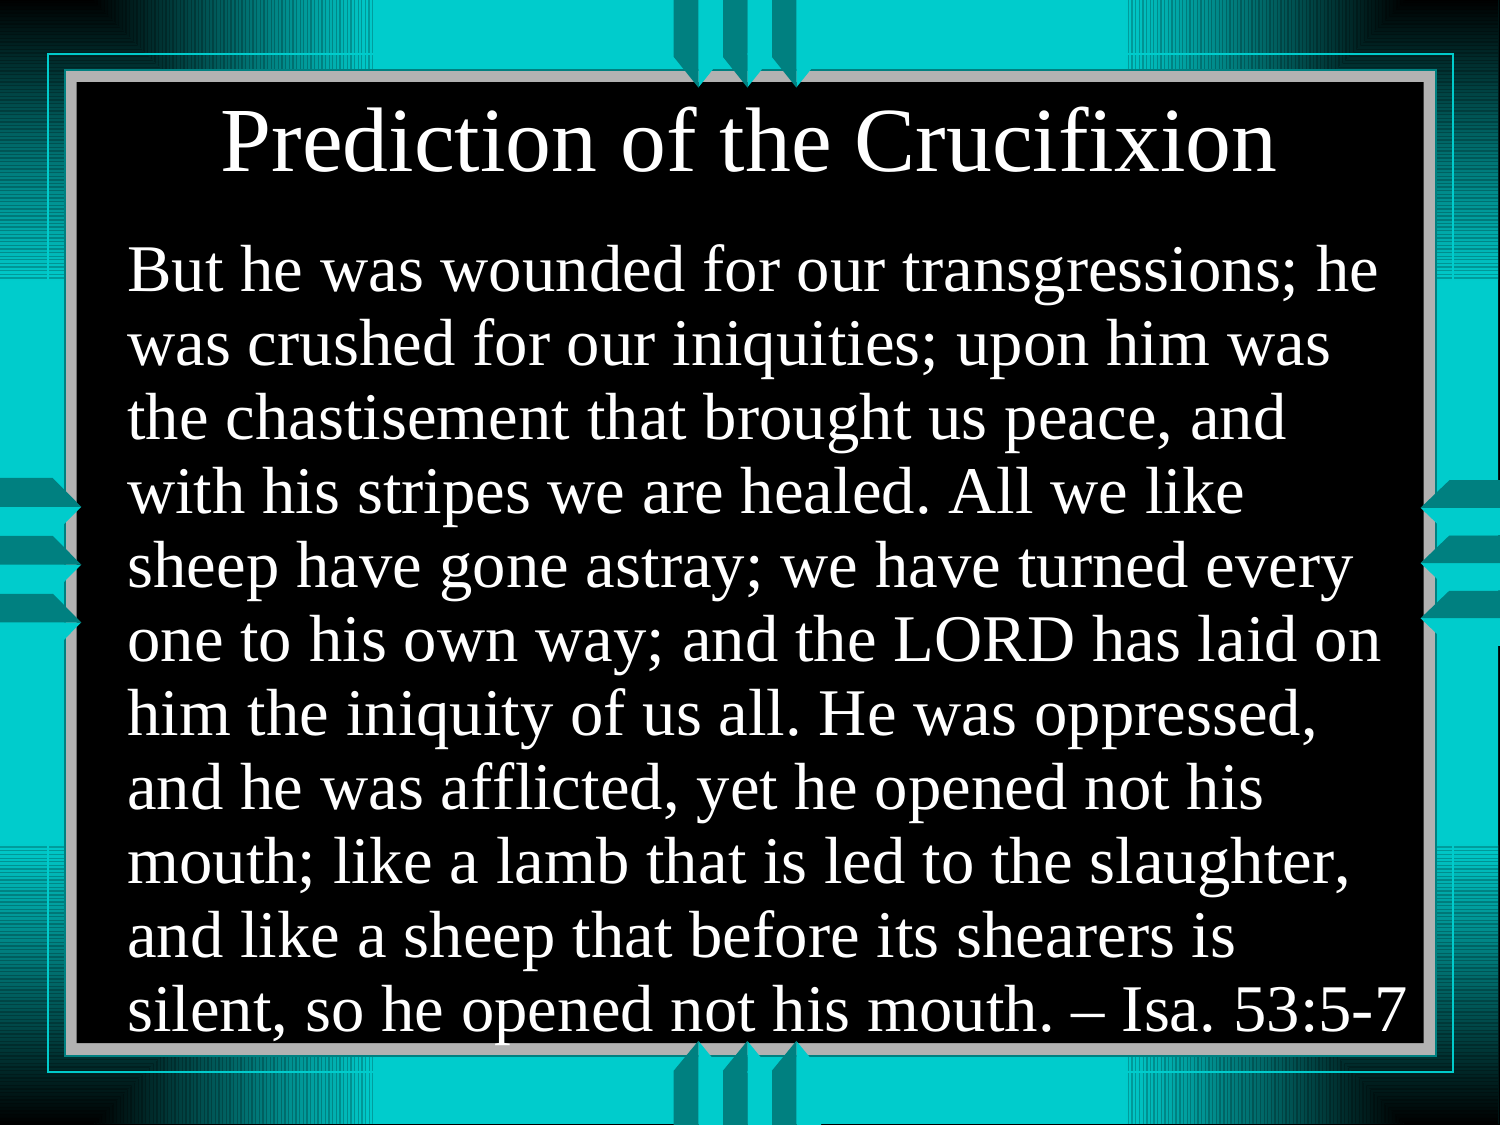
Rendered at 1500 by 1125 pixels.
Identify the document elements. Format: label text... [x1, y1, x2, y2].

title Prediction of the Crucifixion [112, 46, 1388, 224]
text_box But he was wounded for our transgressions; he was crushed for our iniquities; upon him was the chastisement that brought us peace, and with his stripes we are healed. All we like sheep have gone astray; we have turned every one to his own way; and the LORD has laid on him the iniquity of us all. He was oppressed, and he was afflicted, yet he opened not his mouth; like a lamb that is led to the slaughter, and like a sheep that before its shearers is silent, so he opened not his mouth. – Isa. 53:5-7 [112, 224, 1426, 1054]
